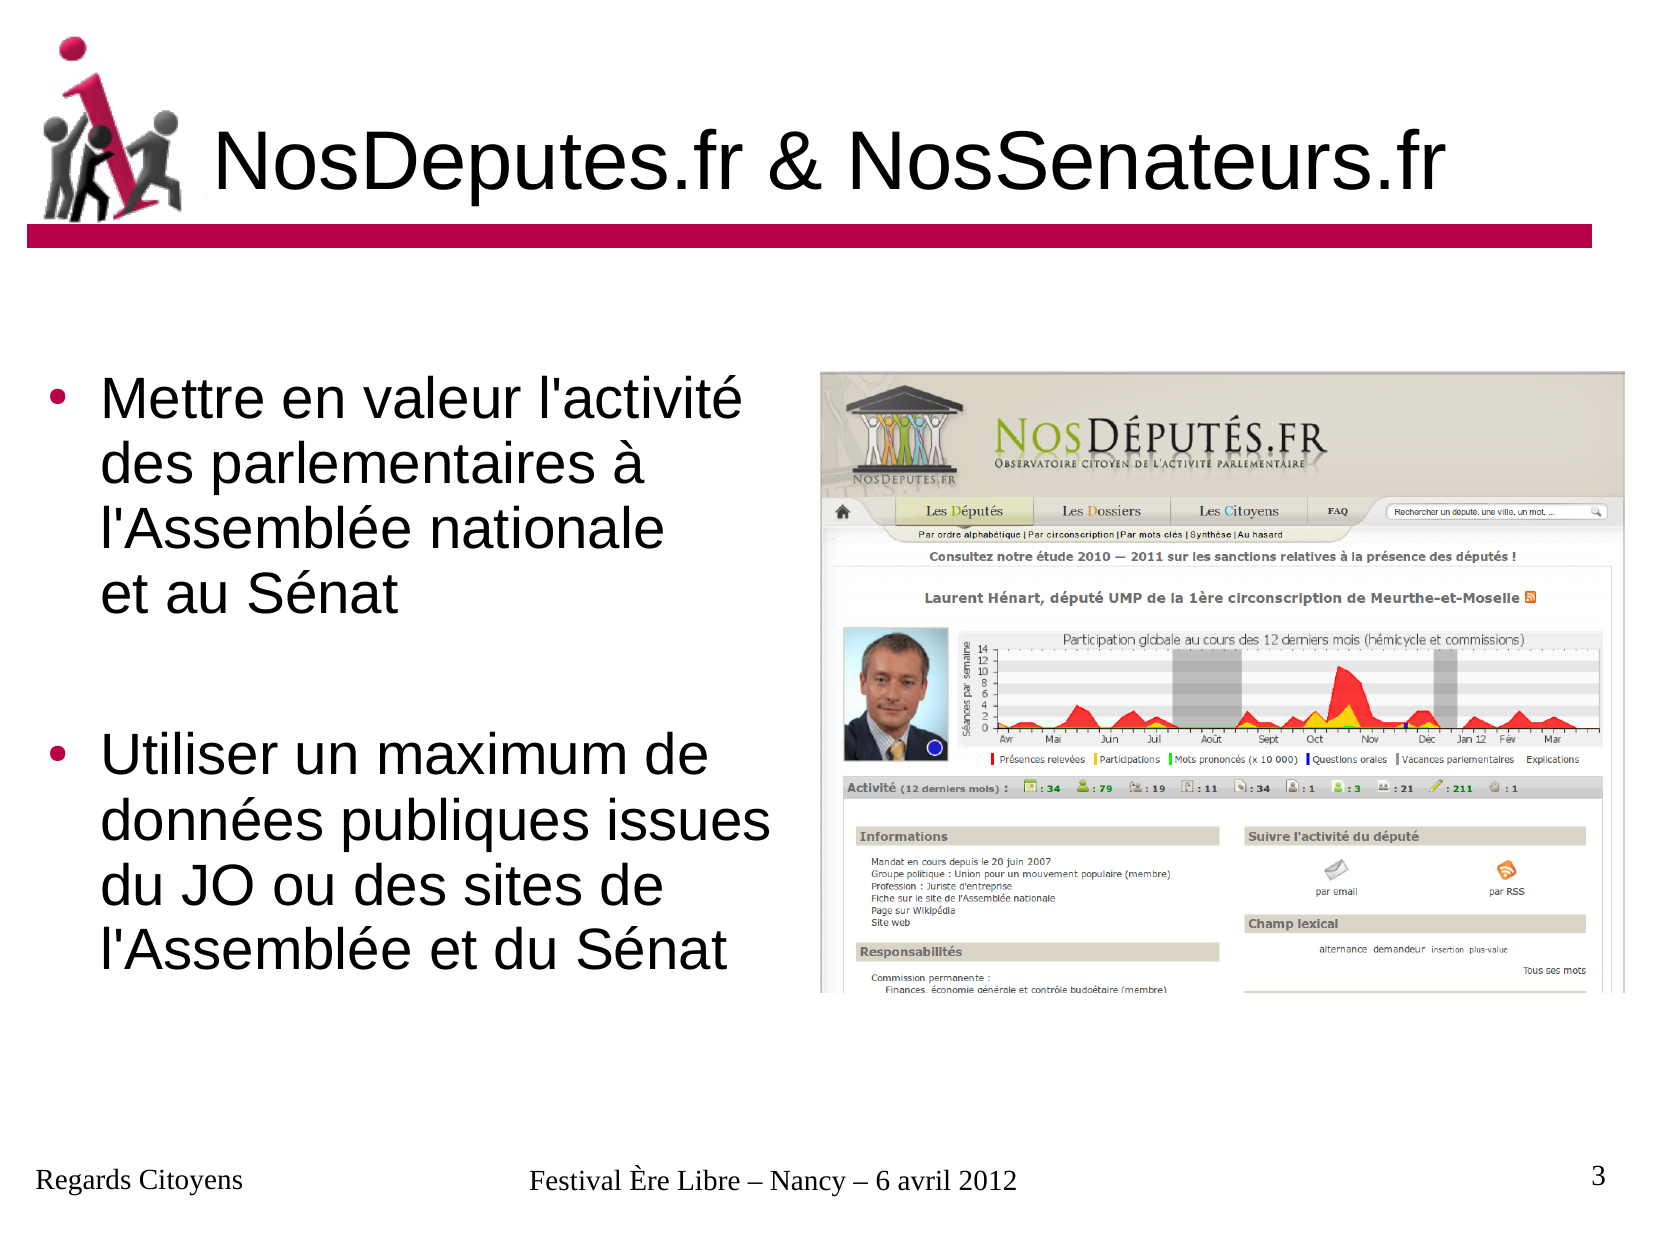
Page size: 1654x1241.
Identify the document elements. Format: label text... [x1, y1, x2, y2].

picture [27, 31, 208, 224]
list Mettre en valeur l'activité des parlementaires à l'Assemblée nationale et au Sénat Utiliser un maximum de données publiques issues du JO ou des sites de l'Assemblée et du Sénat [29, 366, 827, 1185]
title NosDeputes.fr & NosSenateurs.fr [212, 64, 1625, 258]
picture [820, 371, 1625, 993]
